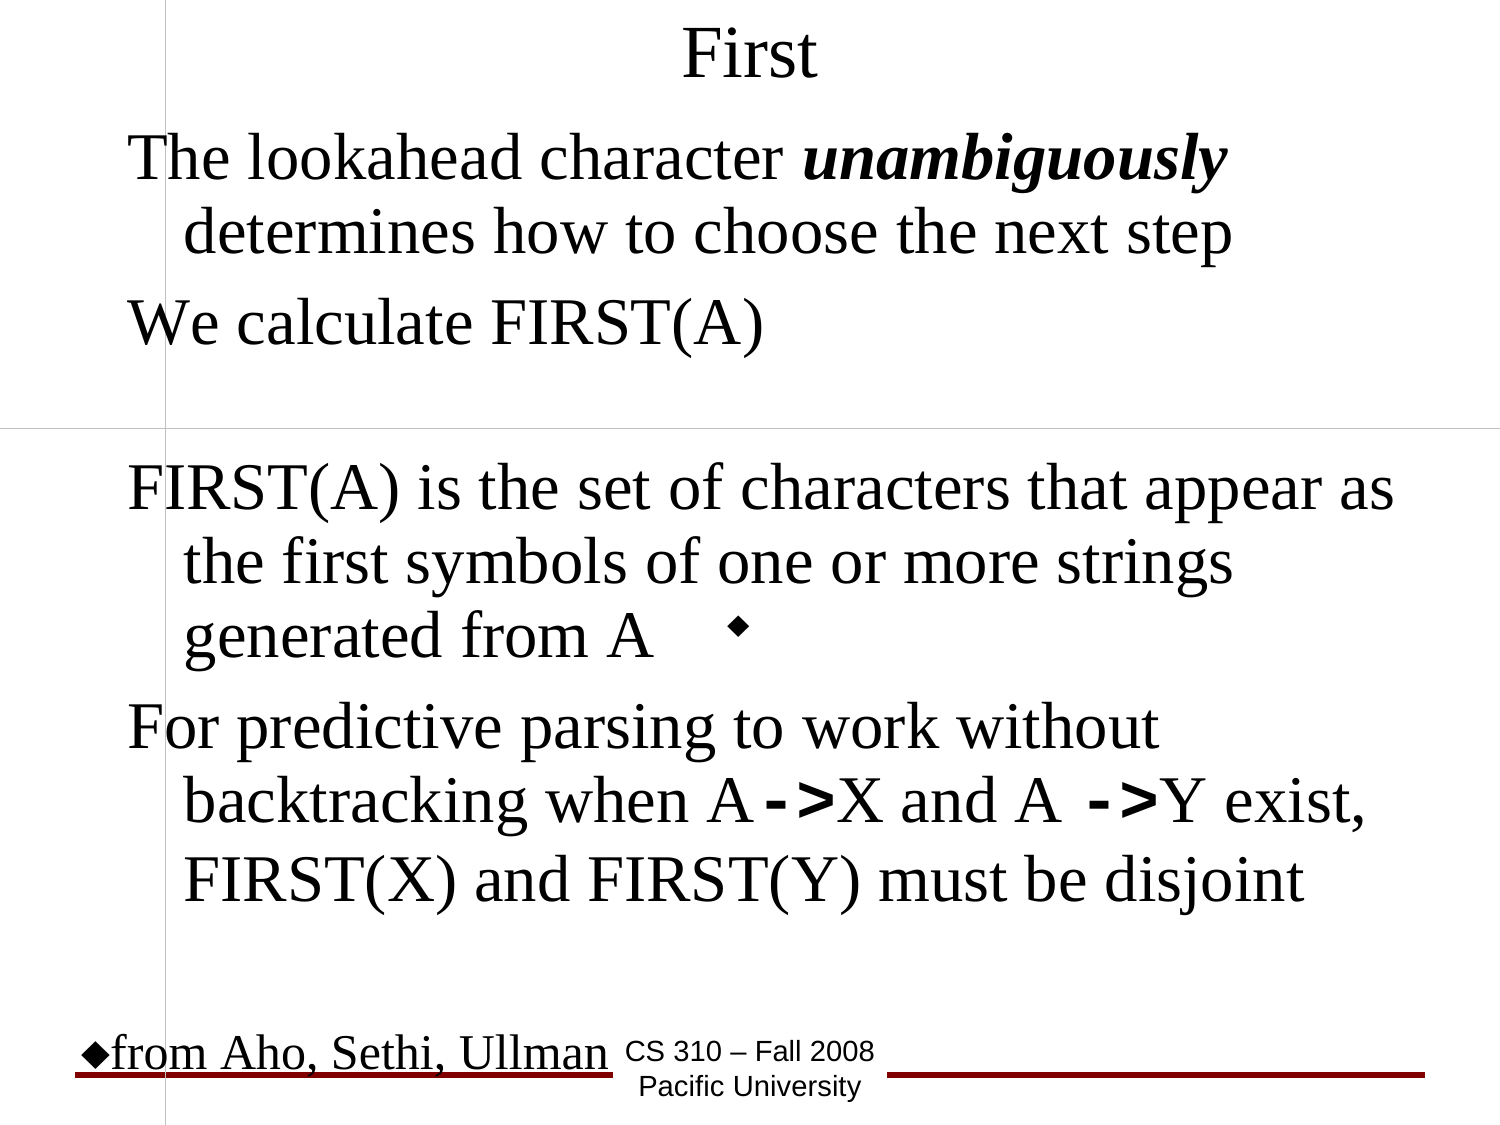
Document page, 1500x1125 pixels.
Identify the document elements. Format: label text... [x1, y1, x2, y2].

list The lookahead character unambiguously determines how to choose the next step We calculate FIRST(A) FIRST(A) is the set of characters that appear as the first symbols of one or more strings generated from A  For predictive parsing to work without backtracking when A->X and A ->Y exist, FIRST(X) and FIRST(Y) must be disjoint [112, 112, 1463, 1001]
text_box from Aho, Sethi, Ullman [66, 1011, 625, 1087]
title First [112, 0, 1388, 106]
